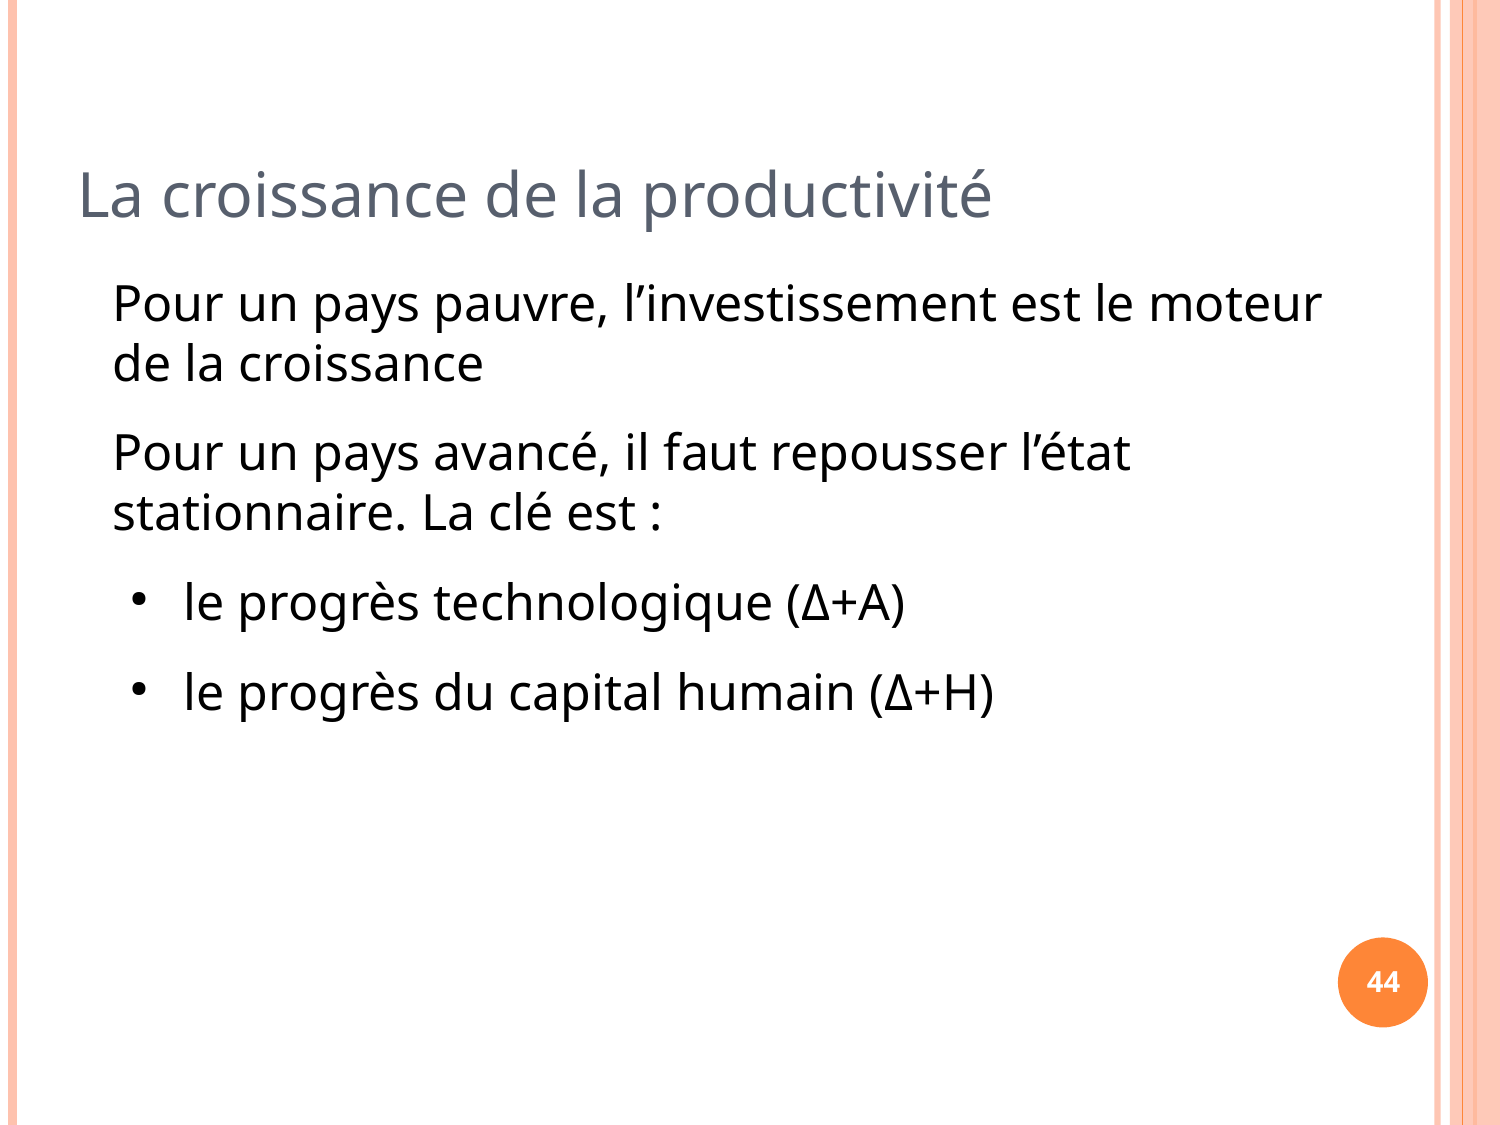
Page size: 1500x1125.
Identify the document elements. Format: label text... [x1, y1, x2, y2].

slide_number <numéro> [1333, 940, 1434, 1027]
list Pour un pays pauvre, l’investissement est le moteur de la croissance Pour un pays avancé, il faut repousser l’état stationnaire. La clé est : le progrès technologique (Δ+A) le progrès du capital humain (Δ+H) [112, 271, 1388, 1000]
title La croissance de la productivité [62, 37, 1450, 238]
